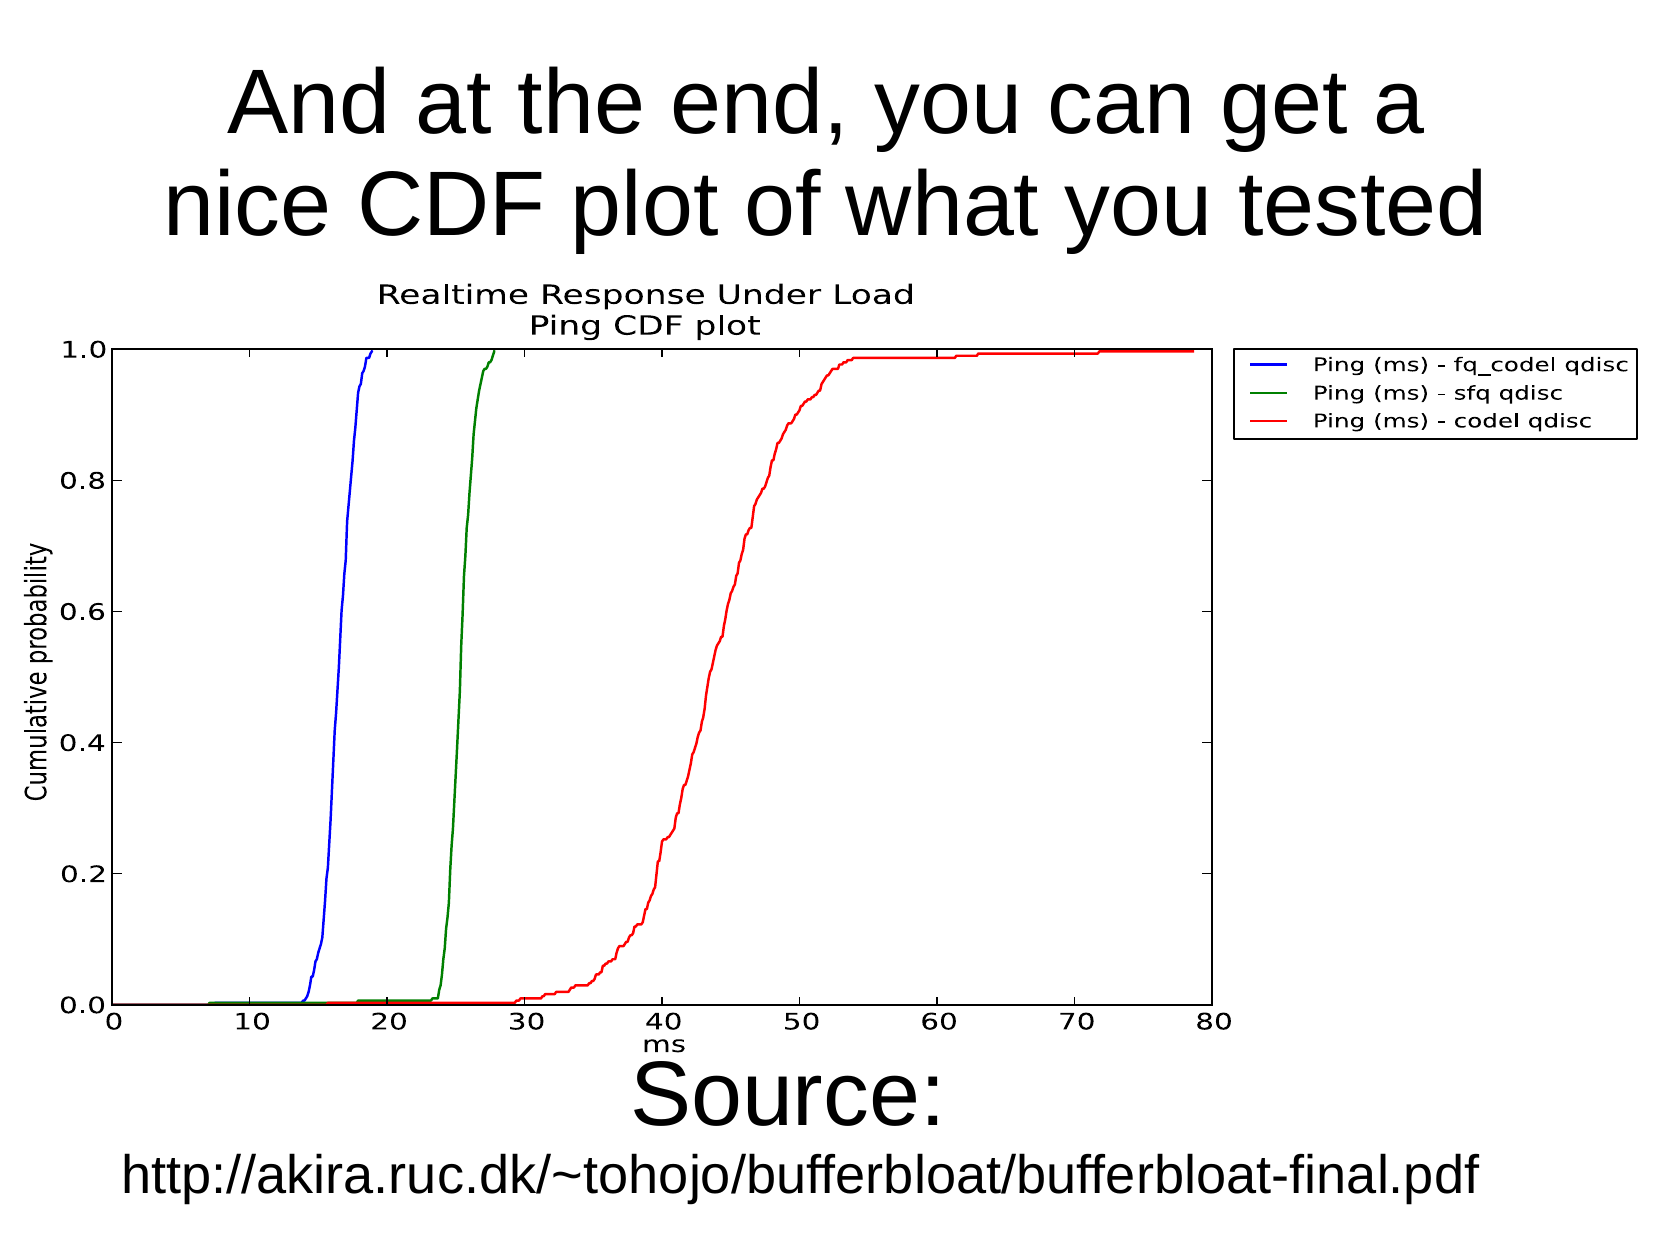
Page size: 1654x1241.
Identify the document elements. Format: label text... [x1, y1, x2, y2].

picture [0, 270, 1654, 1066]
title Source: http://akira.ruc.dk/~tohojo/bufferbloat/bufferbloat-final.pdf [56, 1020, 1546, 1228]
title And at the end, you can get a nice CDF plot of what you tested [82, 49, 1571, 257]
